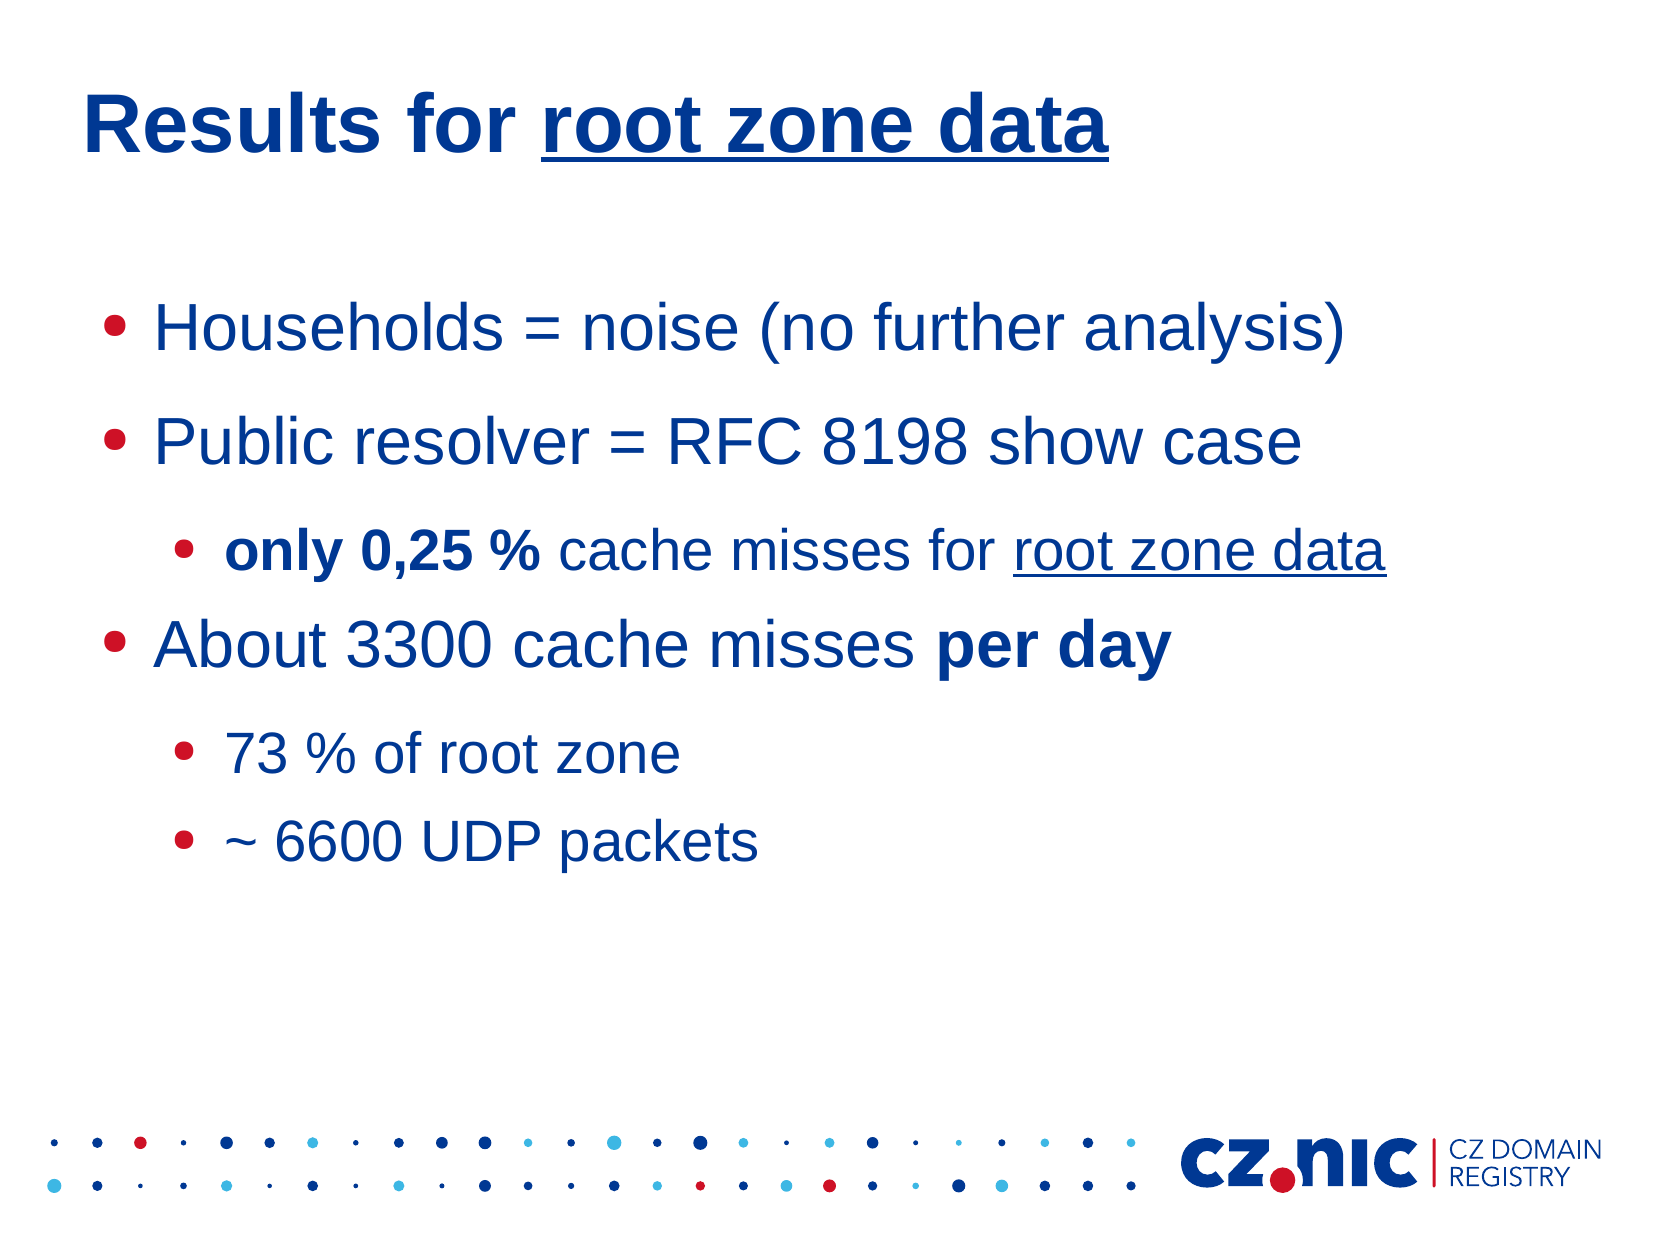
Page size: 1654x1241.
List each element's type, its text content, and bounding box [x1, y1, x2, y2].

list Households = noise (no further analysis) Public resolver = RFC 8198 show case only 0,25 % cache misses for root zone data About 3300 cache misses per day 73 % of root zone ~ 6600 UDP packets [82, 290, 1571, 1010]
title Results for root zone data [82, 70, 1571, 178]
